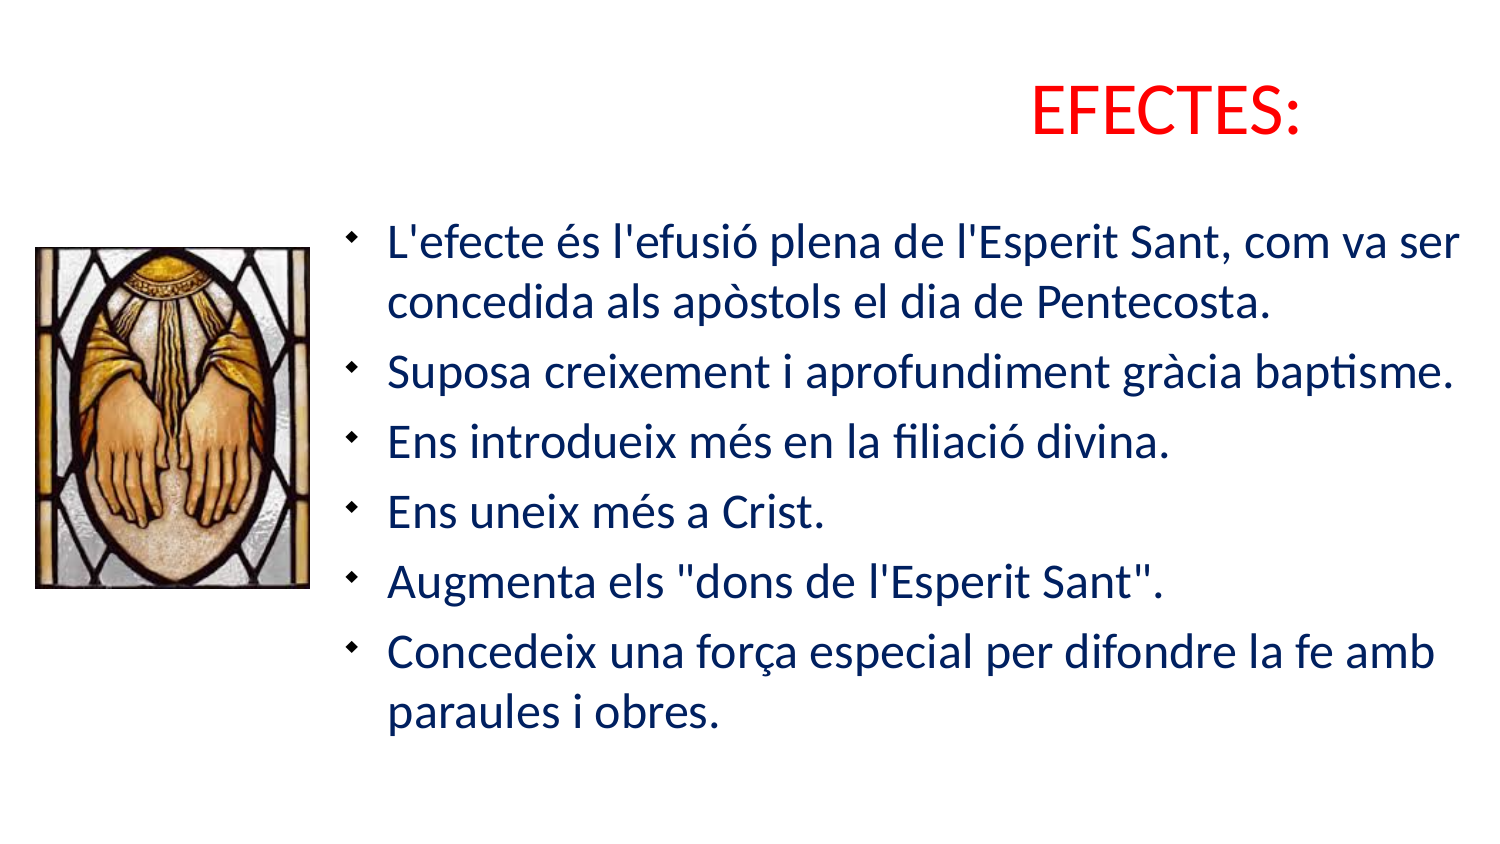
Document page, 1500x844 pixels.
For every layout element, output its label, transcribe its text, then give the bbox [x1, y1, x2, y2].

picture [35, 247, 310, 589]
title EFECTES: [921, 35, 1414, 174]
list L'efecte és l'efusió plena de l'Esperit Sant, com va ser concedida als apòstols el dia de Pentecosta. Suposa creixement i aprofundiment gràcia baptisme. Ens introdueix més en la filiació divina. Ens uneix més a Crist. Augmenta els "dons de l'Esperit Sant". Concedeix una força especial per difondre la fe amb paraules i obres. [330, 200, 1500, 794]
